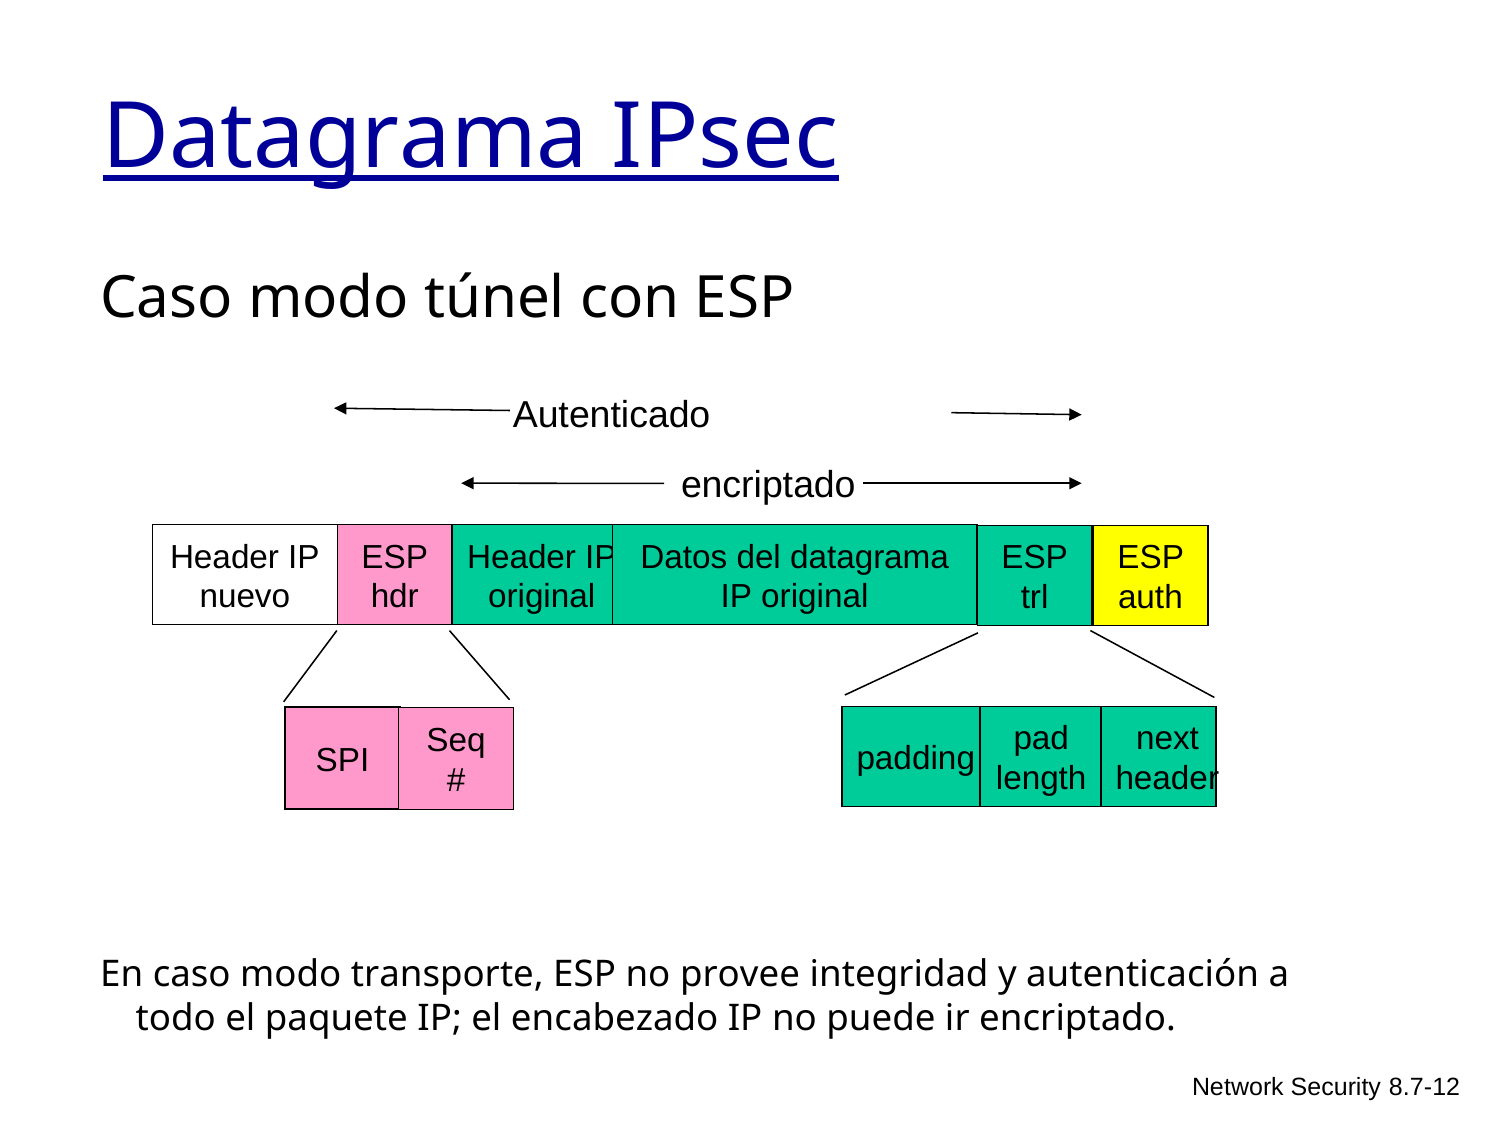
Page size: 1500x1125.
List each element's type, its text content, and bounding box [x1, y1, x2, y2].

text_box ESP trl [977, 525, 1093, 626]
text_box next header [1100, 706, 1217, 807]
text_box ESP auth [1093, 525, 1208, 626]
list En caso modo transporte, ESP no provee integridad y autenticación a todo el paquete IP; el encabezado IP no puede ir encriptado. [85, 942, 1361, 1069]
text_box padding [841, 706, 980, 807]
text_box Autenticado [498, 382, 726, 443]
text_box Network Security [762, 1062, 1397, 1114]
text_box encriptado [666, 452, 871, 514]
text_box Seq # [398, 707, 514, 810]
text_box Header IP original [452, 524, 612, 625]
list Caso modo túnel con ESP [85, 251, 1361, 378]
text_box pad length [980, 706, 1100, 807]
text_box Datos del datagrama IP original [612, 524, 978, 625]
title Datagrama IPsec [87, 37, 1363, 225]
text_box SPI [285, 706, 400, 809]
text_box ESP hdr [337, 524, 452, 625]
text_box Header IP nuevo [152, 524, 337, 625]
